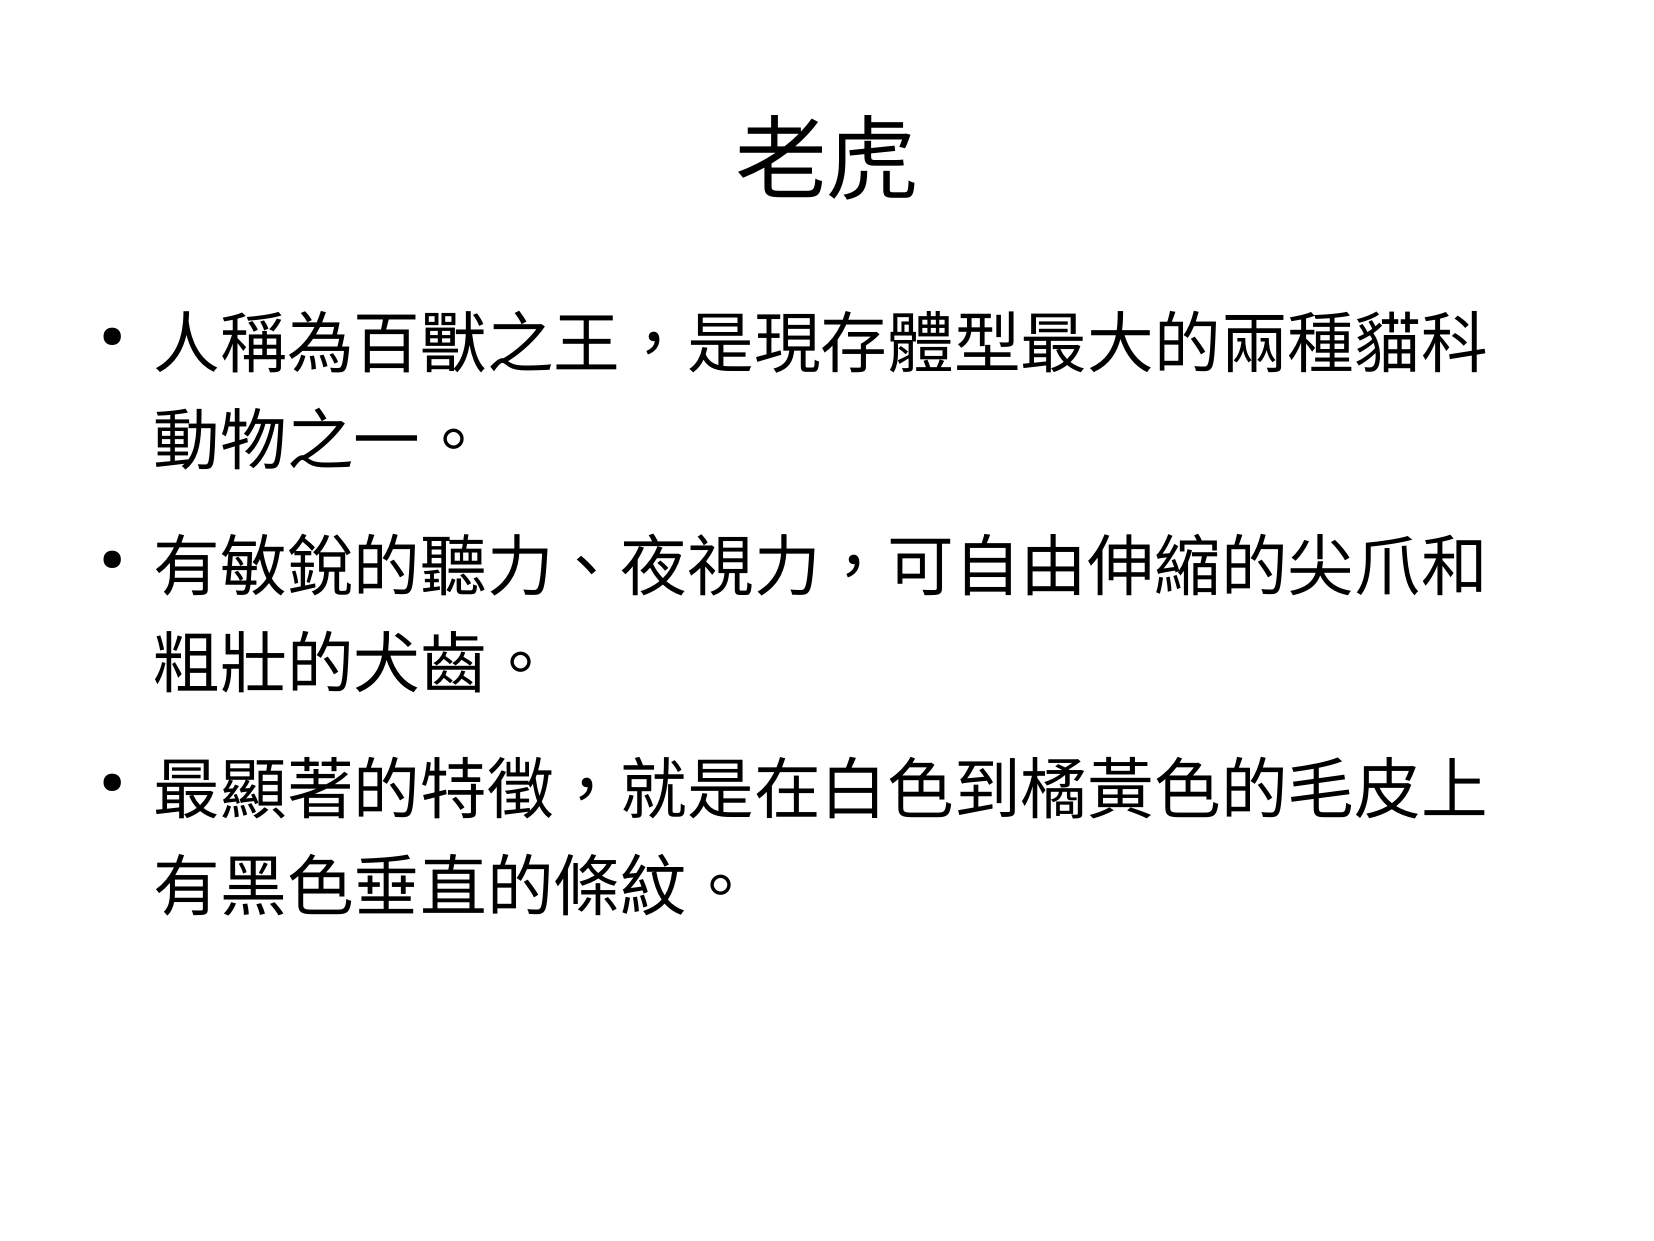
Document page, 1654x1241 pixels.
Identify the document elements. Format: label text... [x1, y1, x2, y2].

title 老虎 [82, 49, 1571, 257]
list 人稱為百獸之王，是現存體型最大的兩種貓科動物之一。 有敏銳的聽力、夜視力，可自由伸縮的尖爪和粗壯的犬齒。 最顯著的特徵，就是在白色到橘黃色的毛皮上有黑色垂直的條紋。 [82, 290, 1538, 1010]
